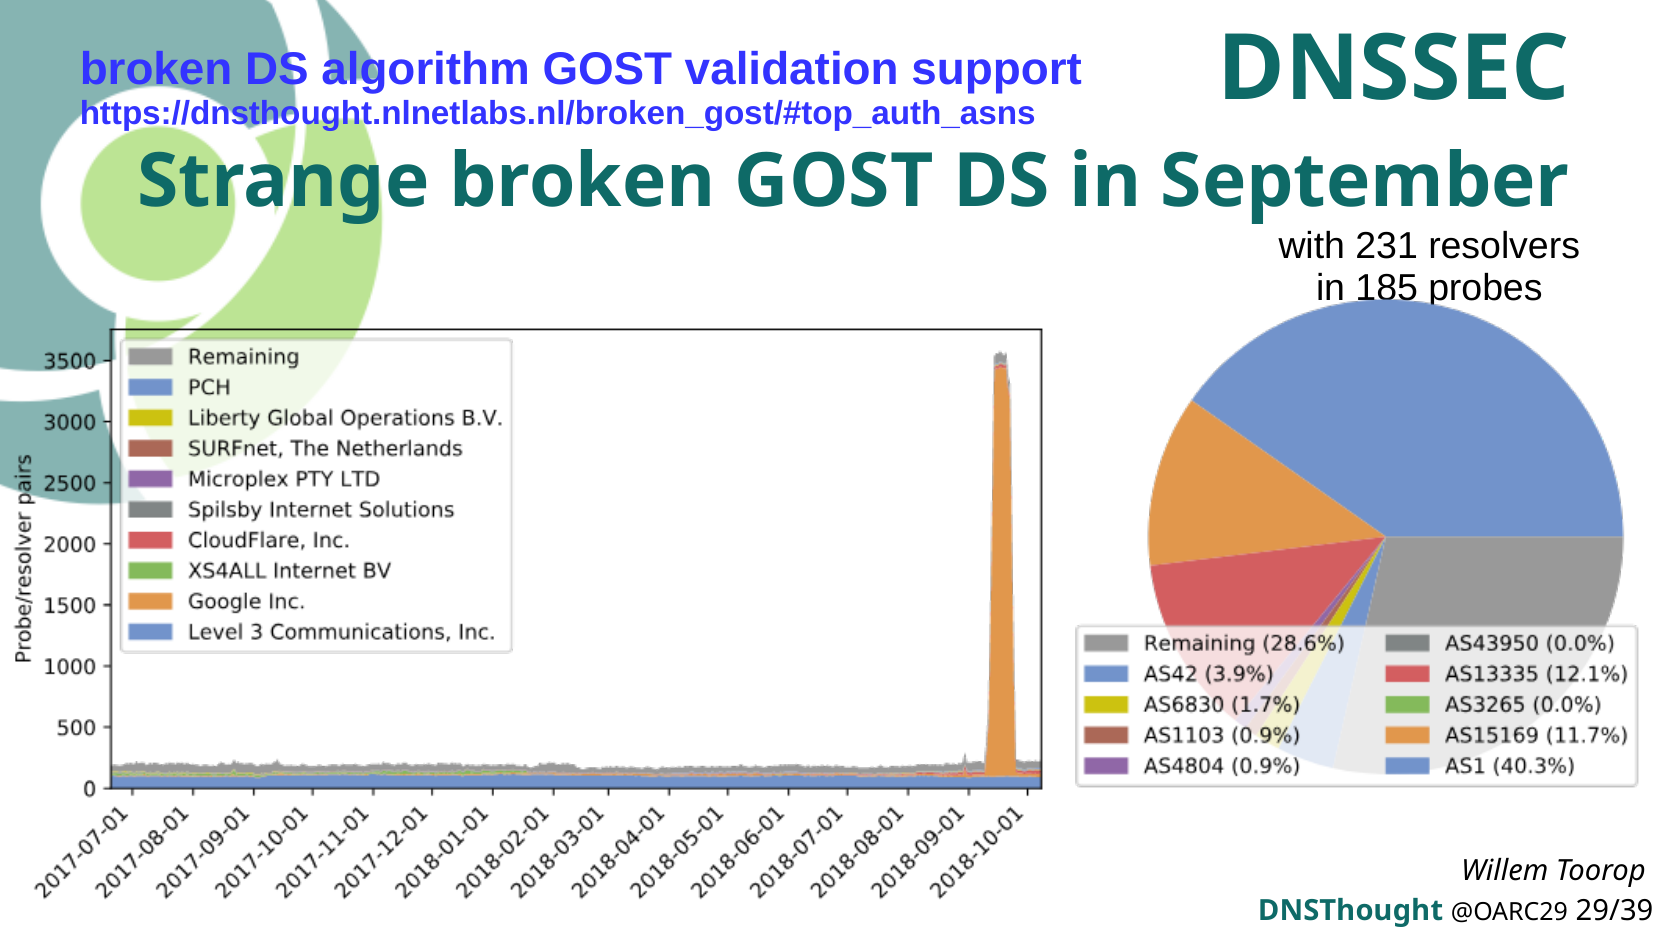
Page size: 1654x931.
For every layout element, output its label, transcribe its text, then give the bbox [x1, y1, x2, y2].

text_box with 231 resolvers in 185 probes [1263, 217, 1654, 253]
picture [0, 0, 1654, 918]
title DNSSEC Strange broken GOST DS in September [35, 0, 1571, 255]
text_box broken DS algorithm GOST validation support https://dnsthought.nlnetlabs.nl/broken_gost/#top_auth_asns [64, 35, 1176, 125]
